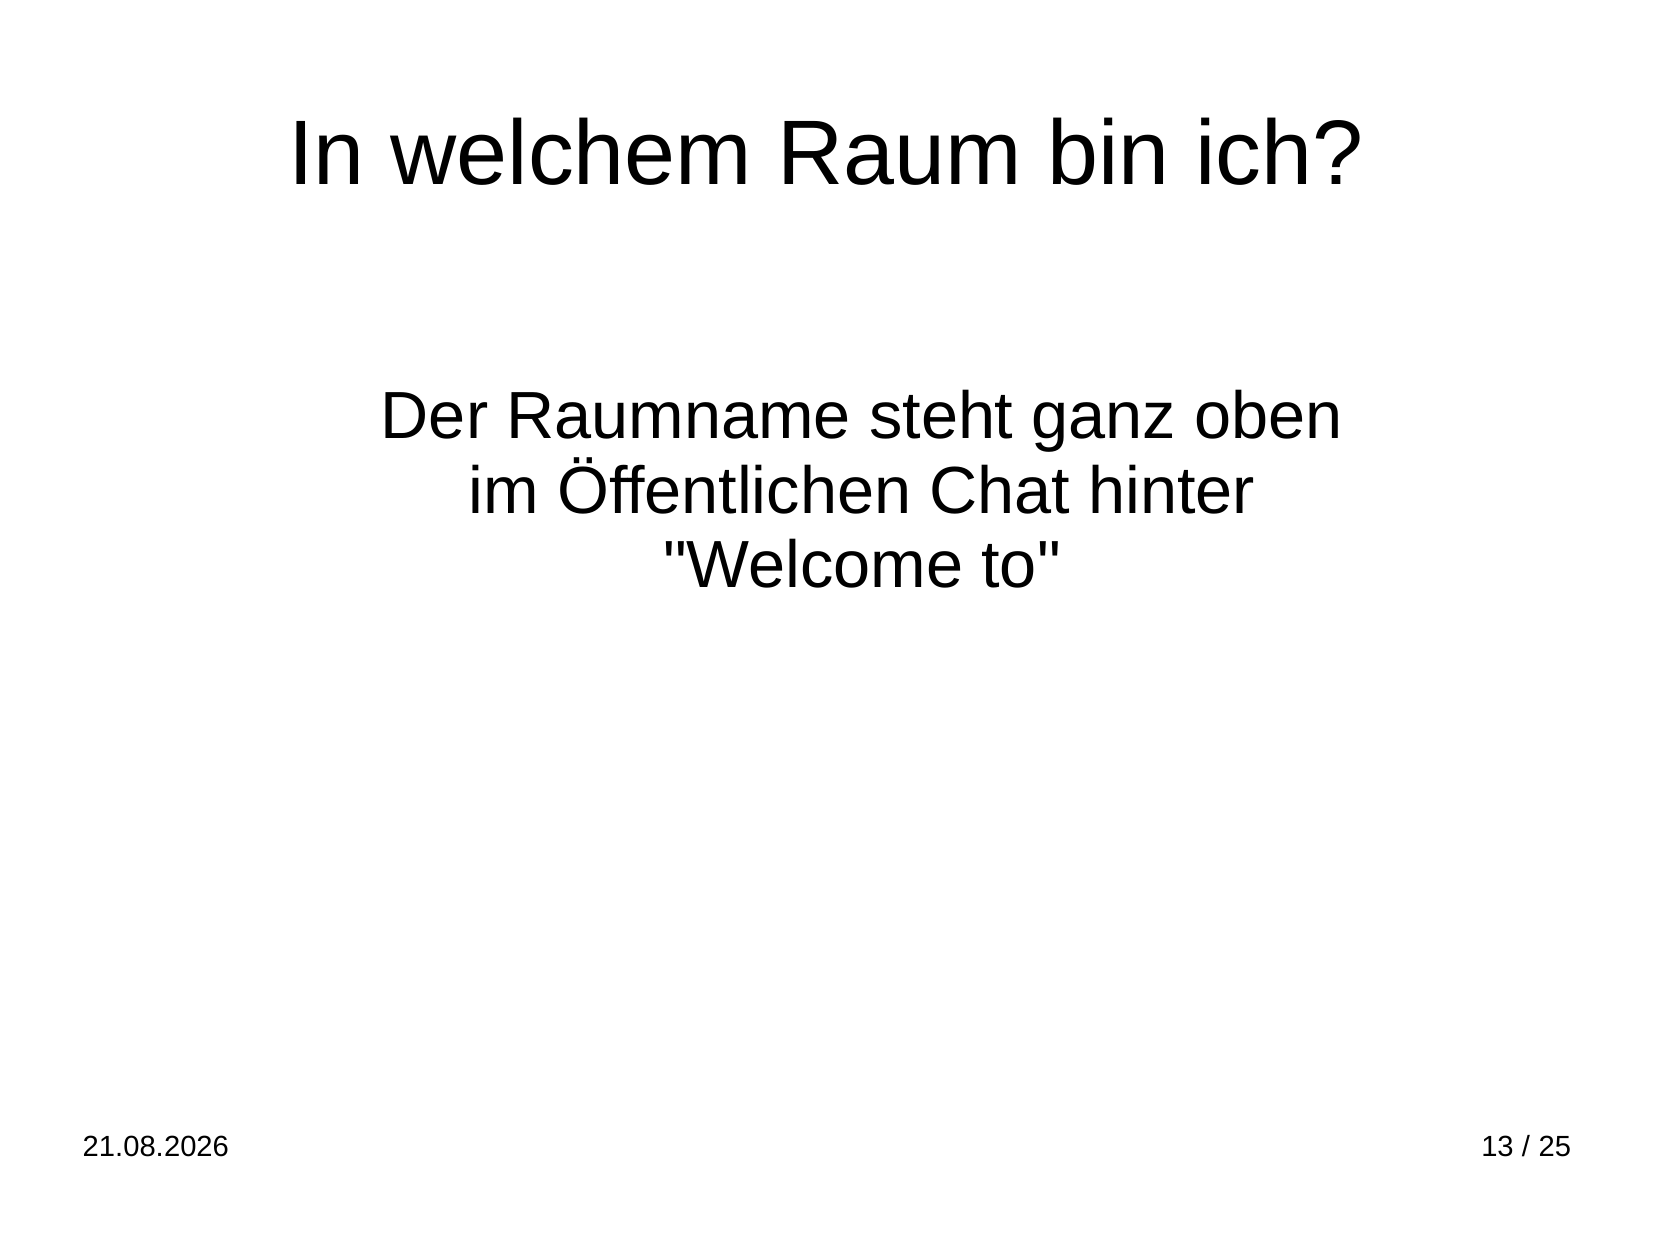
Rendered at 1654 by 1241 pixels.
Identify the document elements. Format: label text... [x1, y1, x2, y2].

list Der Raumname steht ganz oben im Öffentlichen Chat hinter "Welcome to" [82, 377, 1571, 697]
title In welchem Raum bin ich? [82, 49, 1571, 257]
